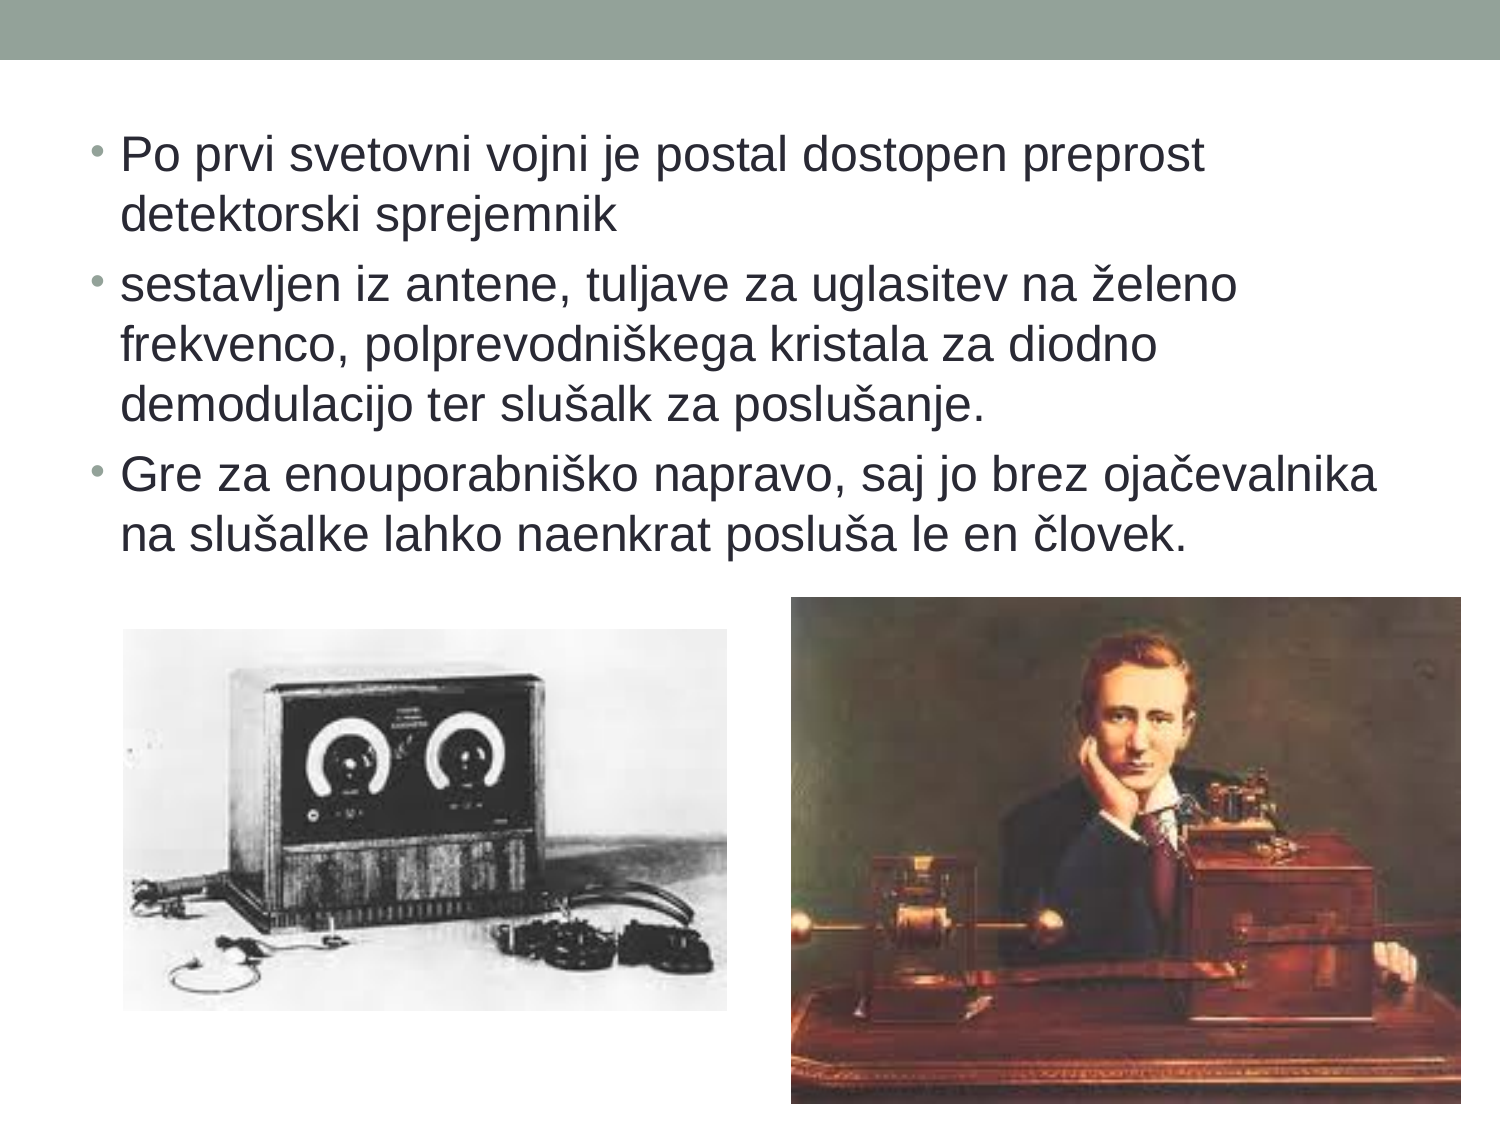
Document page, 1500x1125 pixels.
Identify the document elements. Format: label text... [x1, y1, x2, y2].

picture [791, 597, 1461, 1104]
picture [123, 629, 727, 1011]
list Po prvi svetovni vojni je postal dostopen preprost detektorski sprejemnik sestavljen iz antene, tuljave za uglasitev na želeno frekvenco, polprevodniškega kristala za diodno demodulacijo ter slušalk za poslušanje. Gre za enouporabniško napravo, saj jo brez ojačevalnika na slušalke lahko naenkrat posluša le en človek. [75, 113, 1425, 1063]
